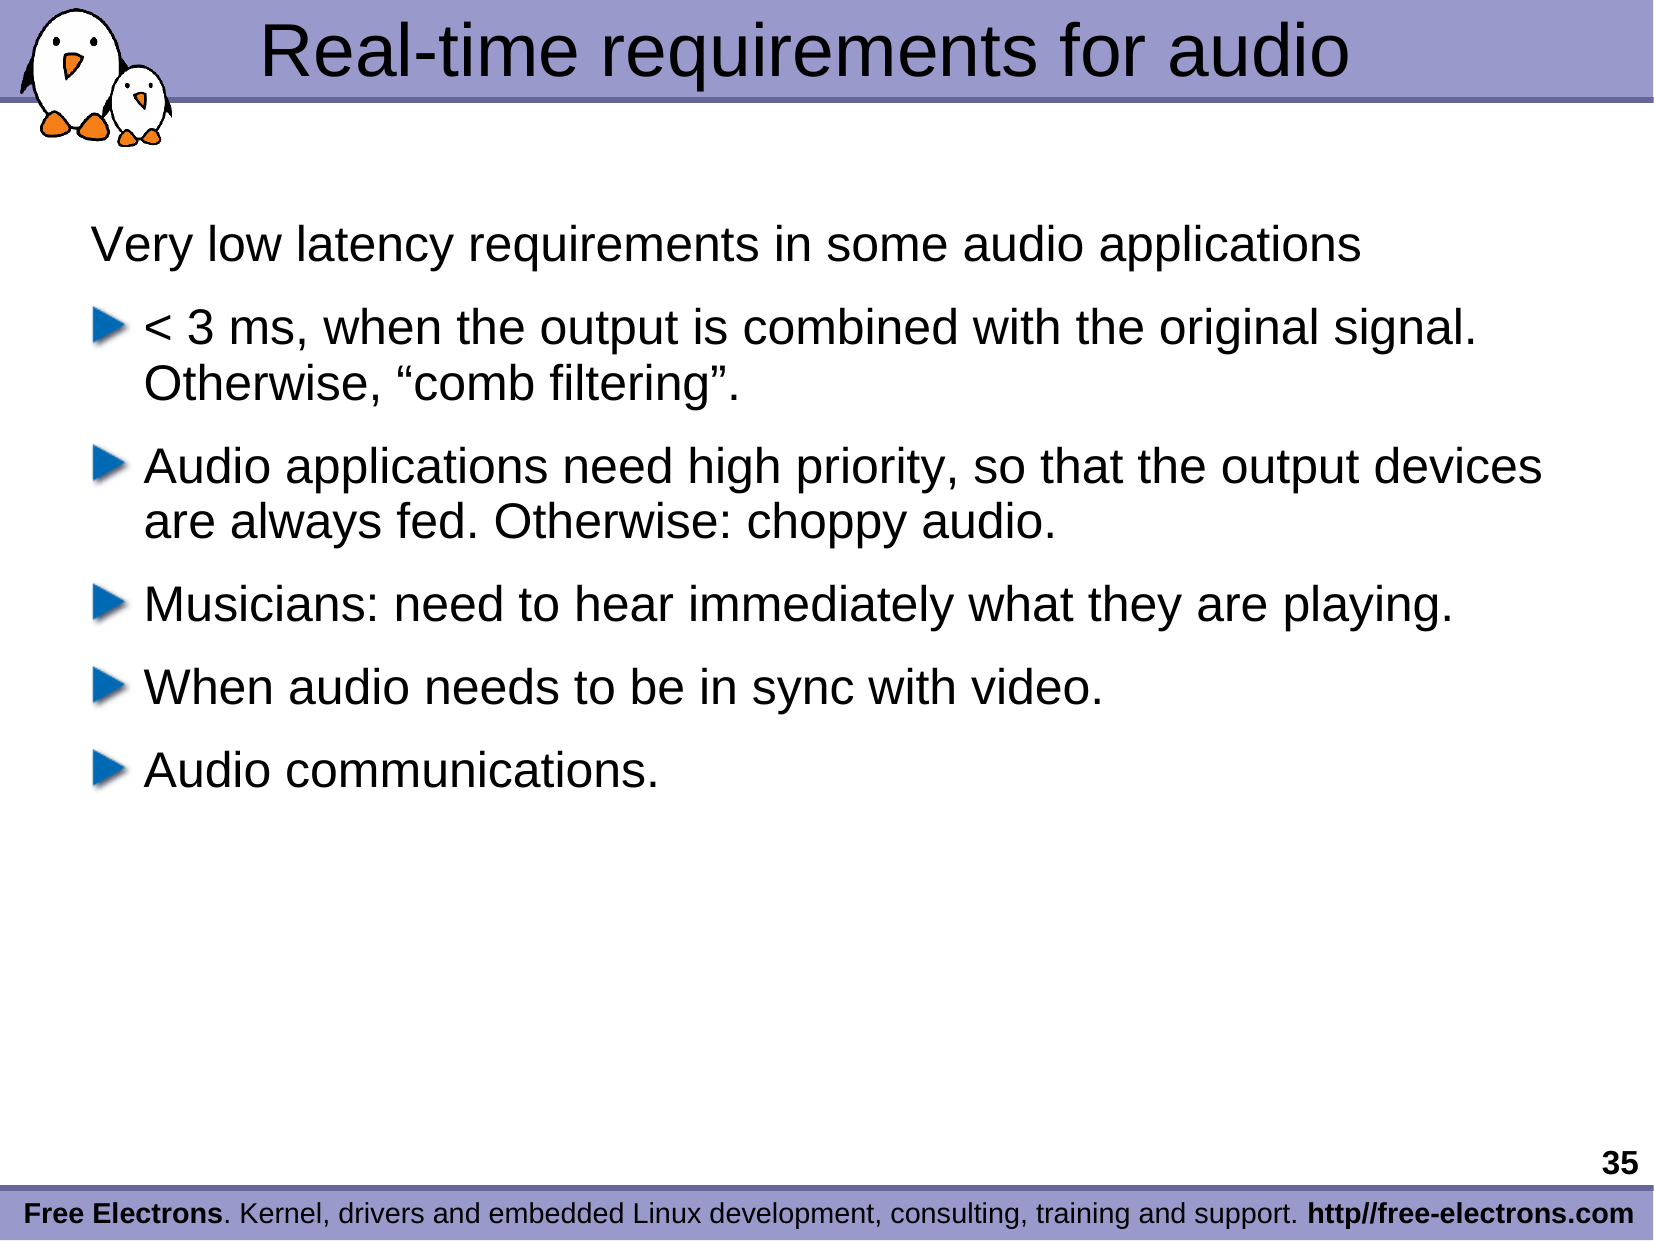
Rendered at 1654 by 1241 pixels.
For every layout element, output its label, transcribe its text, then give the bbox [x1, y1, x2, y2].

title Real-time requirements for audio [60, 0, 1551, 101]
picture [20, 8, 172, 147]
list Very low latency requirements in some audio applications < 3 ms, when the output is combined with the original signal. Otherwise, “comb filtering”. Audio applications need high priority, so that the output devices are always fed. Otherwise: choppy audio. Musicians: need to hear immediately what they are playing. When audio needs to be in sync with video. Audio communications. [72, 216, 1547, 1066]
